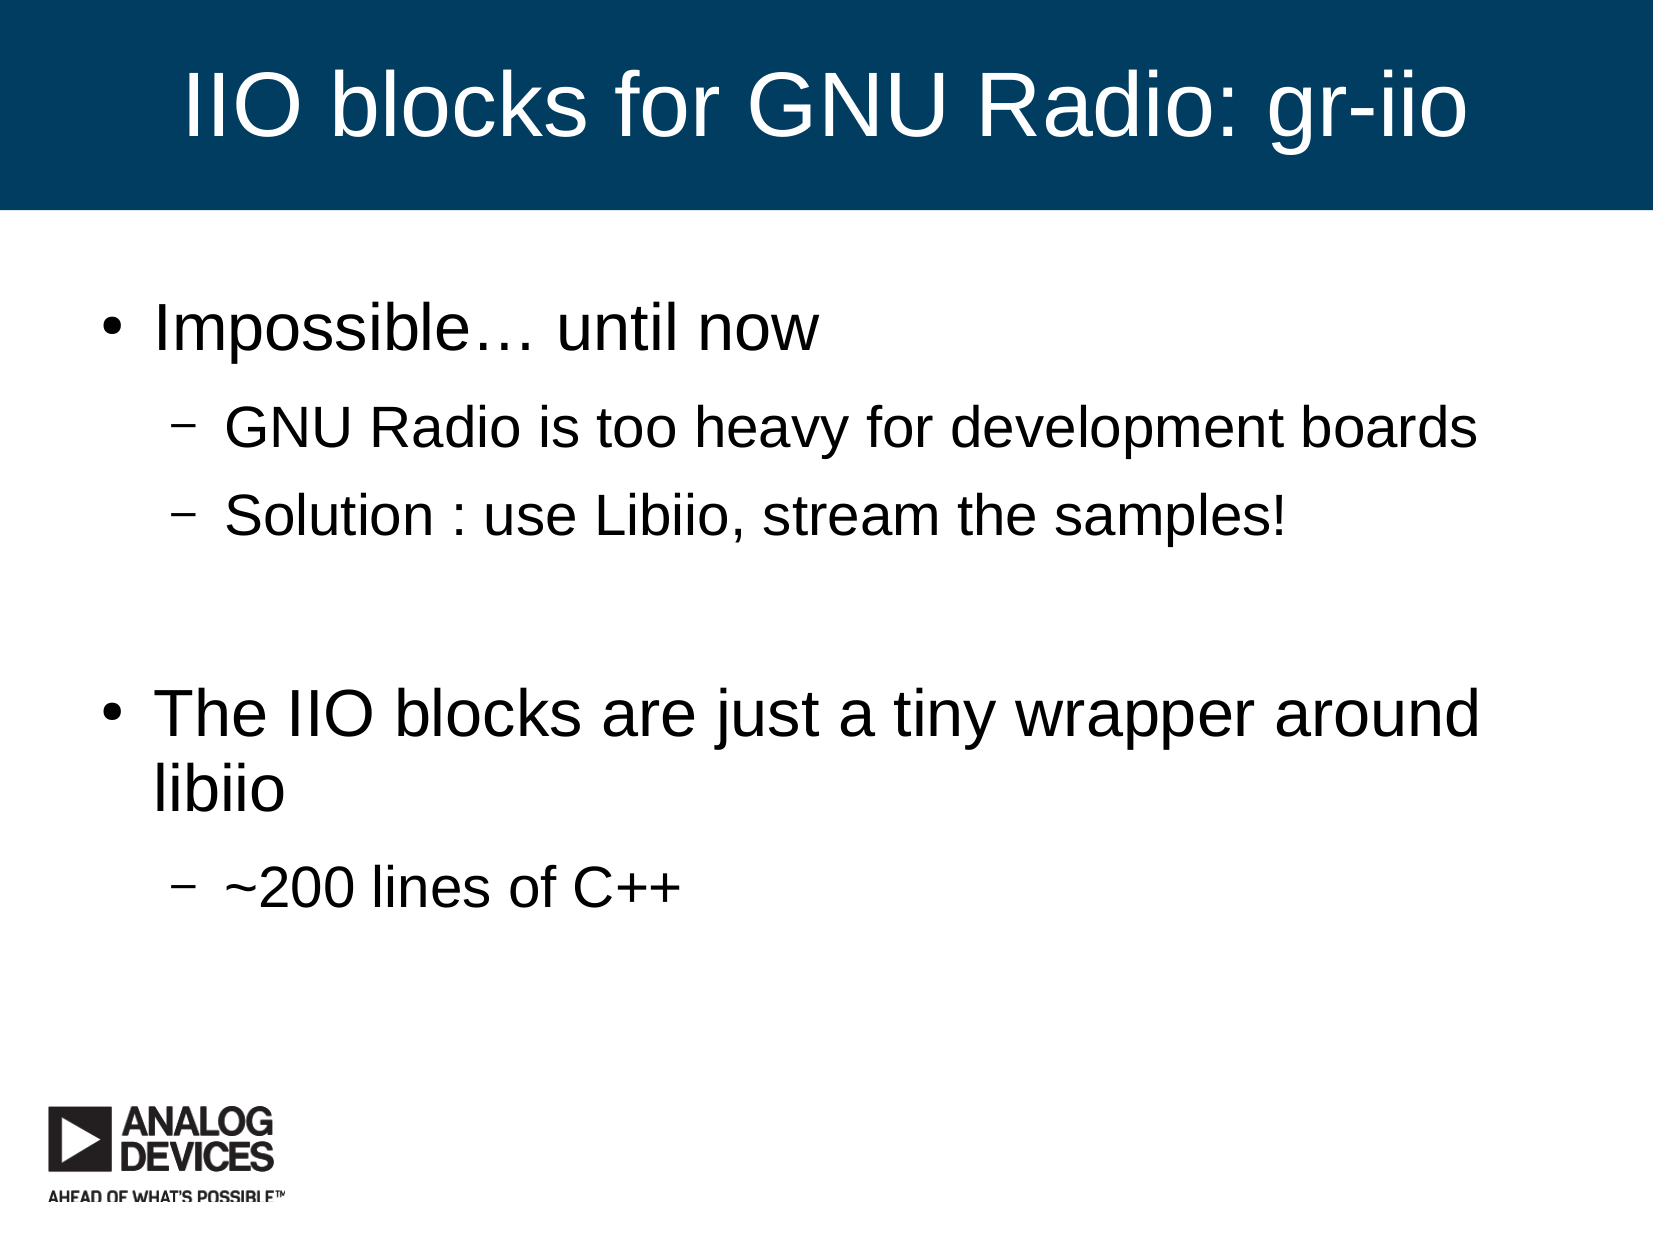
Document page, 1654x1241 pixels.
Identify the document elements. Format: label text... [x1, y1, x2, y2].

title IIO blocks for GNU Radio: gr-iio [0, 0, 1653, 211]
list Impossible… until now GNU Radio is too heavy for development boards Solution : use Libiio, stream the samples! The IIO blocks are just a tiny wrapper around libiio ~200 lines of C++ [82, 290, 1538, 1010]
